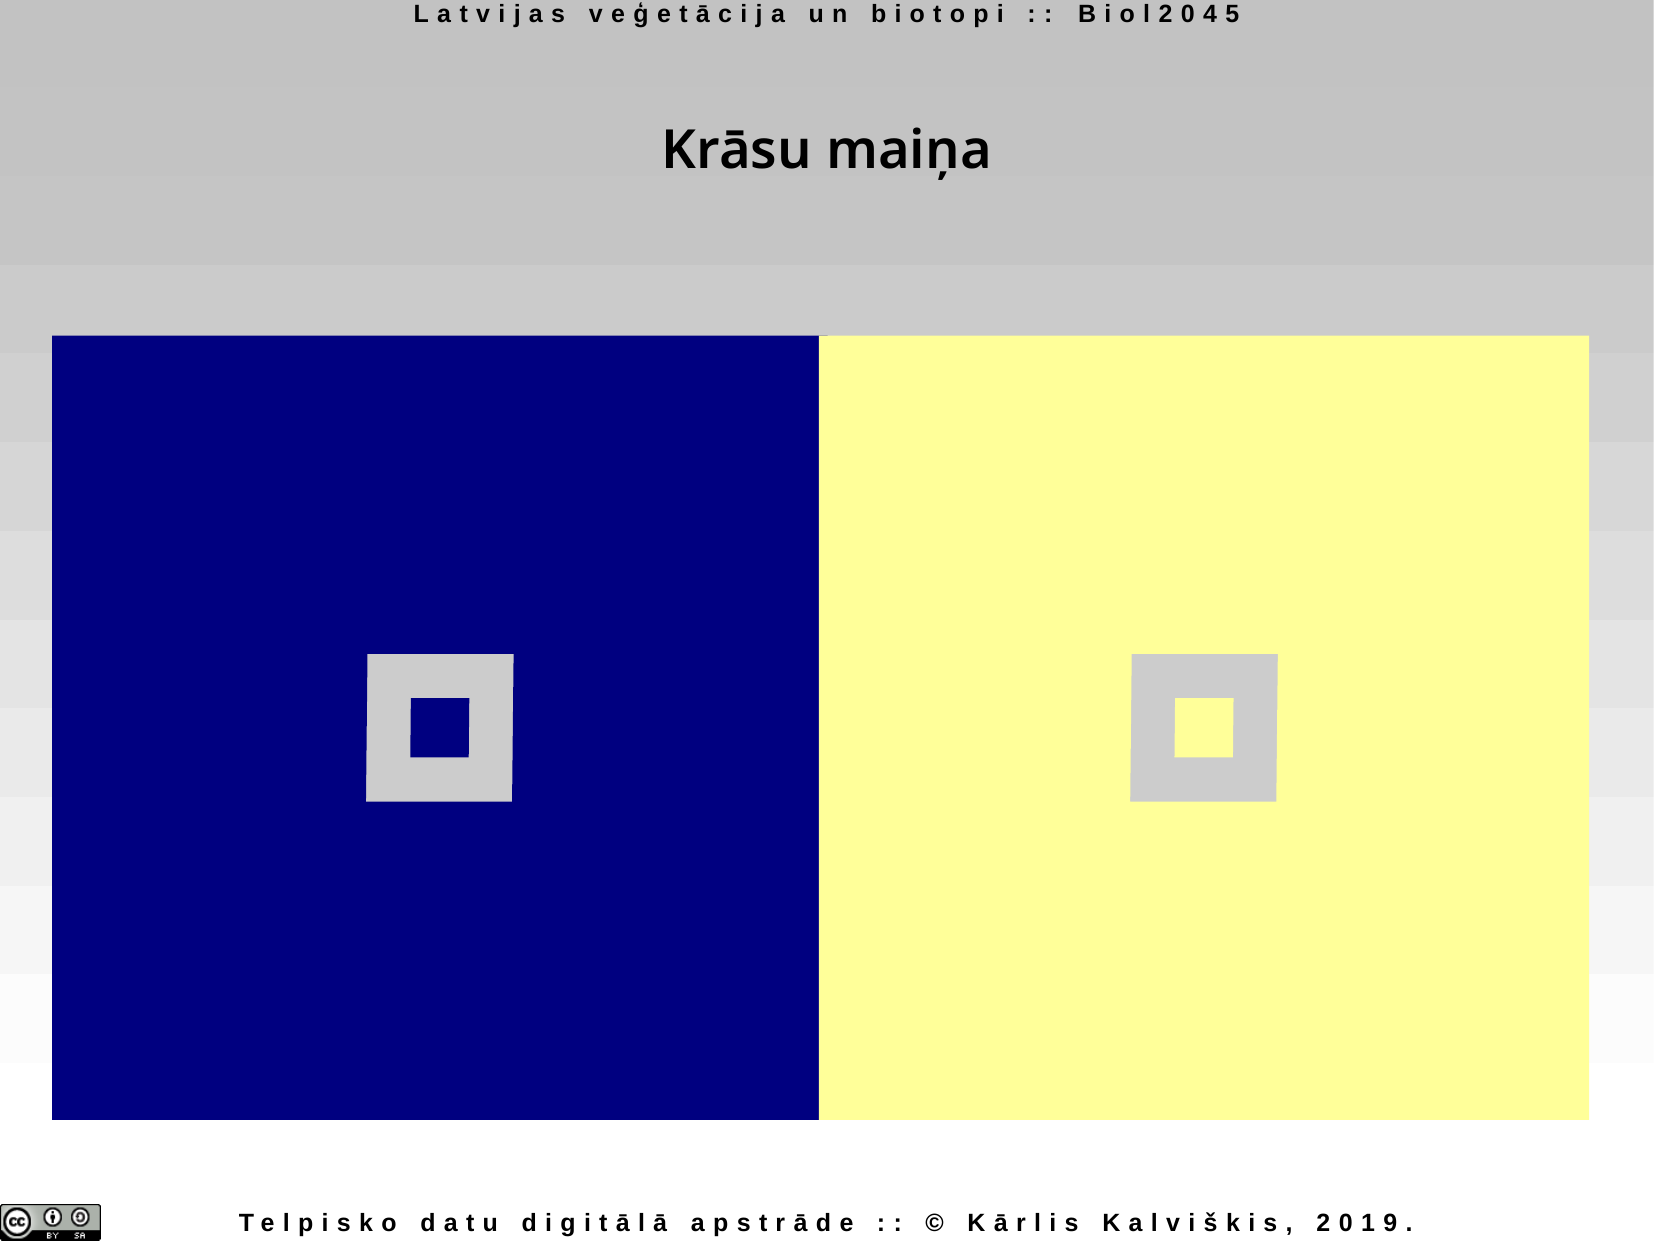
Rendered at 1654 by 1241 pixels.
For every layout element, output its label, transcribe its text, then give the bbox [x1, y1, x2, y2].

picture [0, 0, 1654, 1241]
title Krāsu maiņa [29, 49, 1625, 245]
text_box [52, 335, 1590, 1120]
